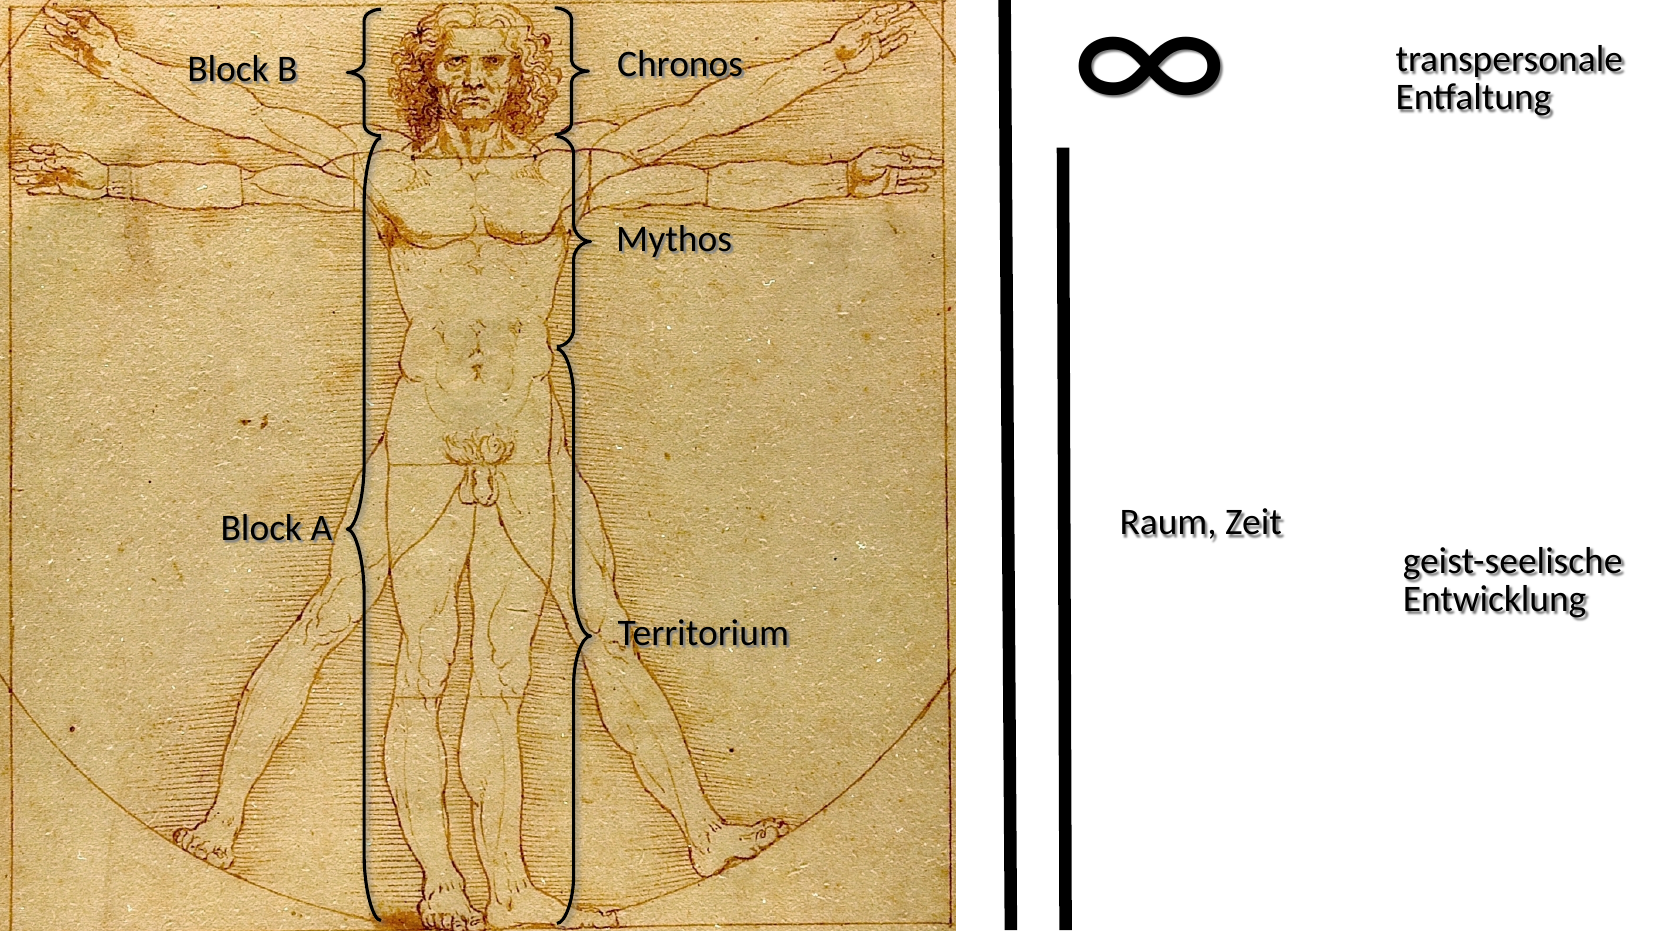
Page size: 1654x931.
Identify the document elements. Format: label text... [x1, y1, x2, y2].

picture [0, 0, 956, 931]
text_box Raum, Zeit [1104, 499, 1298, 552]
text_box Block A [205, 504, 348, 557]
text_box transpersonale Entfaltung [1380, 36, 1639, 127]
text_box Mythos [601, 215, 748, 269]
text_box Chronos [602, 40, 759, 94]
text_box Territorium [602, 609, 805, 663]
text_box Block B [172, 46, 313, 99]
text_box geist-seelische Entwicklung [1388, 538, 1647, 629]
text_box ∞ [1056, 0, 1243, 171]
